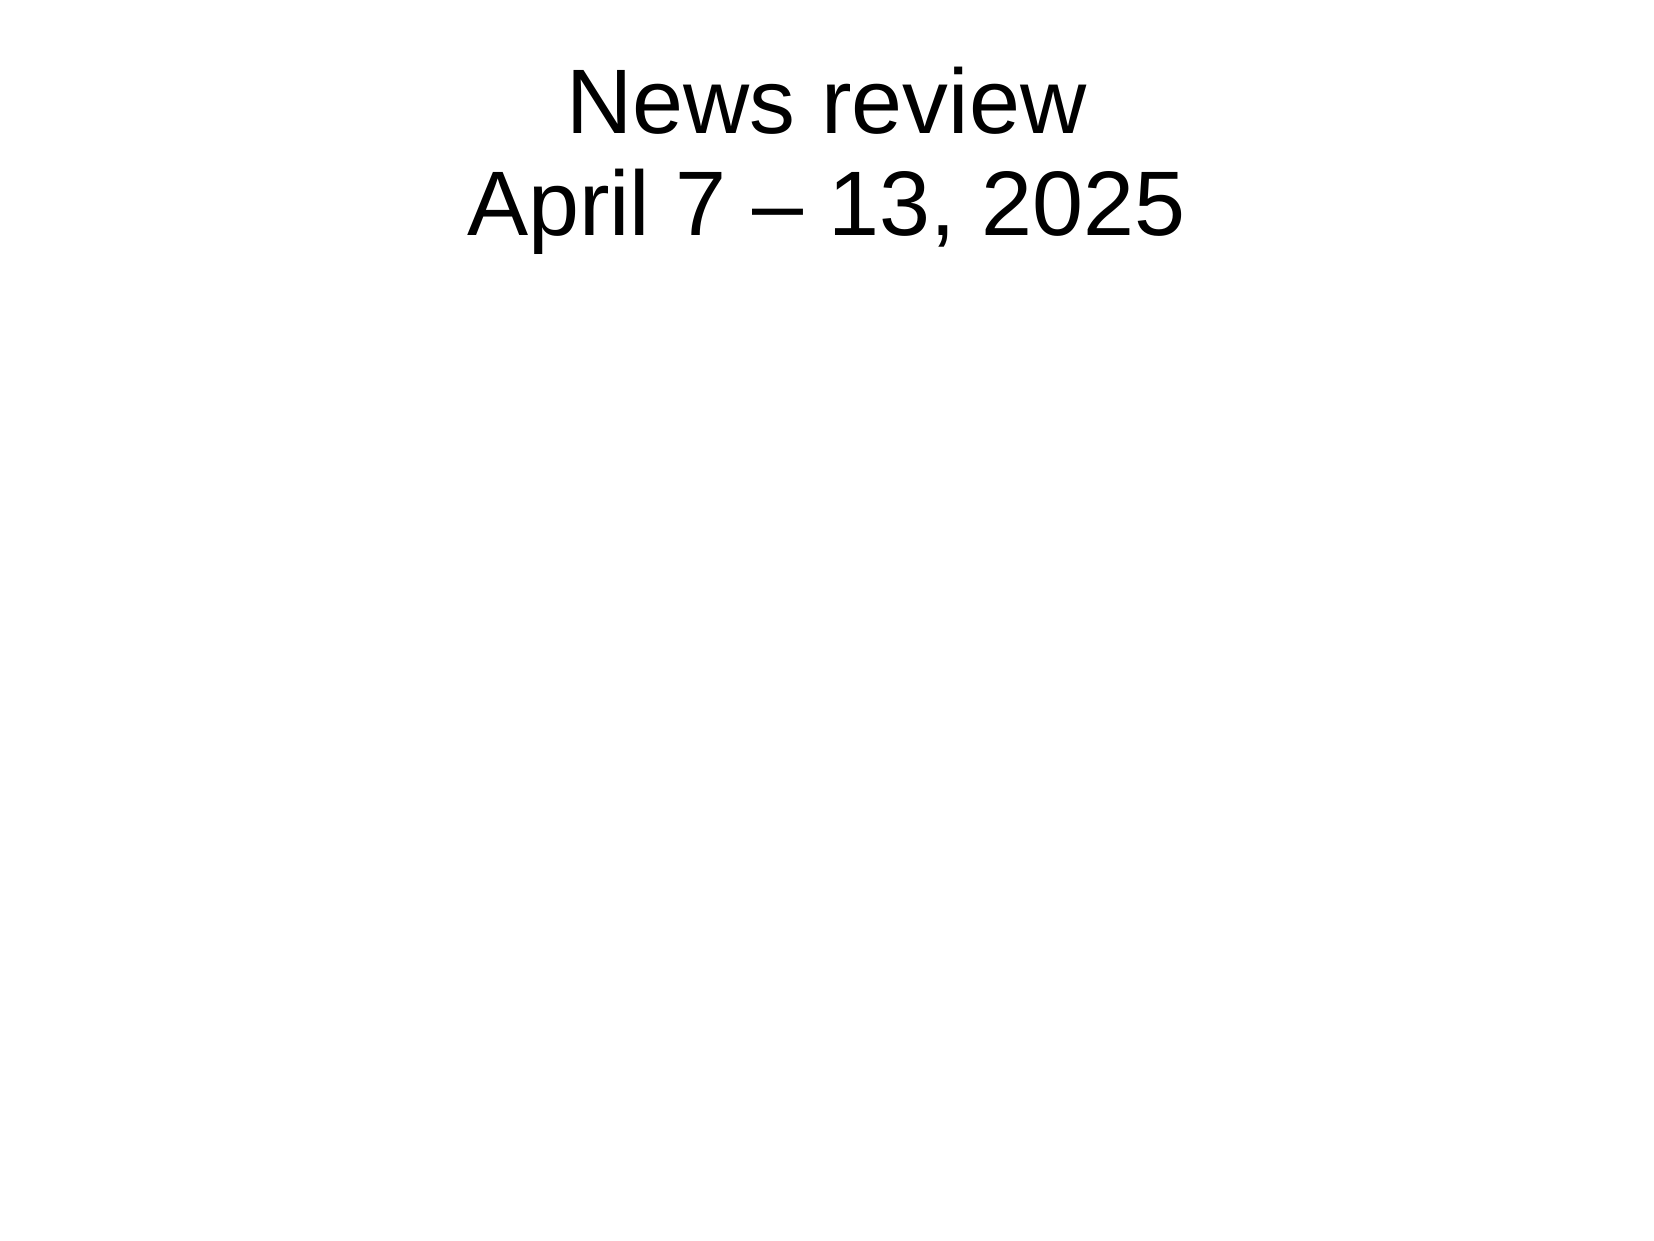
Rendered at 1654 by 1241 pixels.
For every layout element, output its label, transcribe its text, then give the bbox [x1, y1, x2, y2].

title News review April 7 – 13, 2025 [82, 49, 1571, 257]
